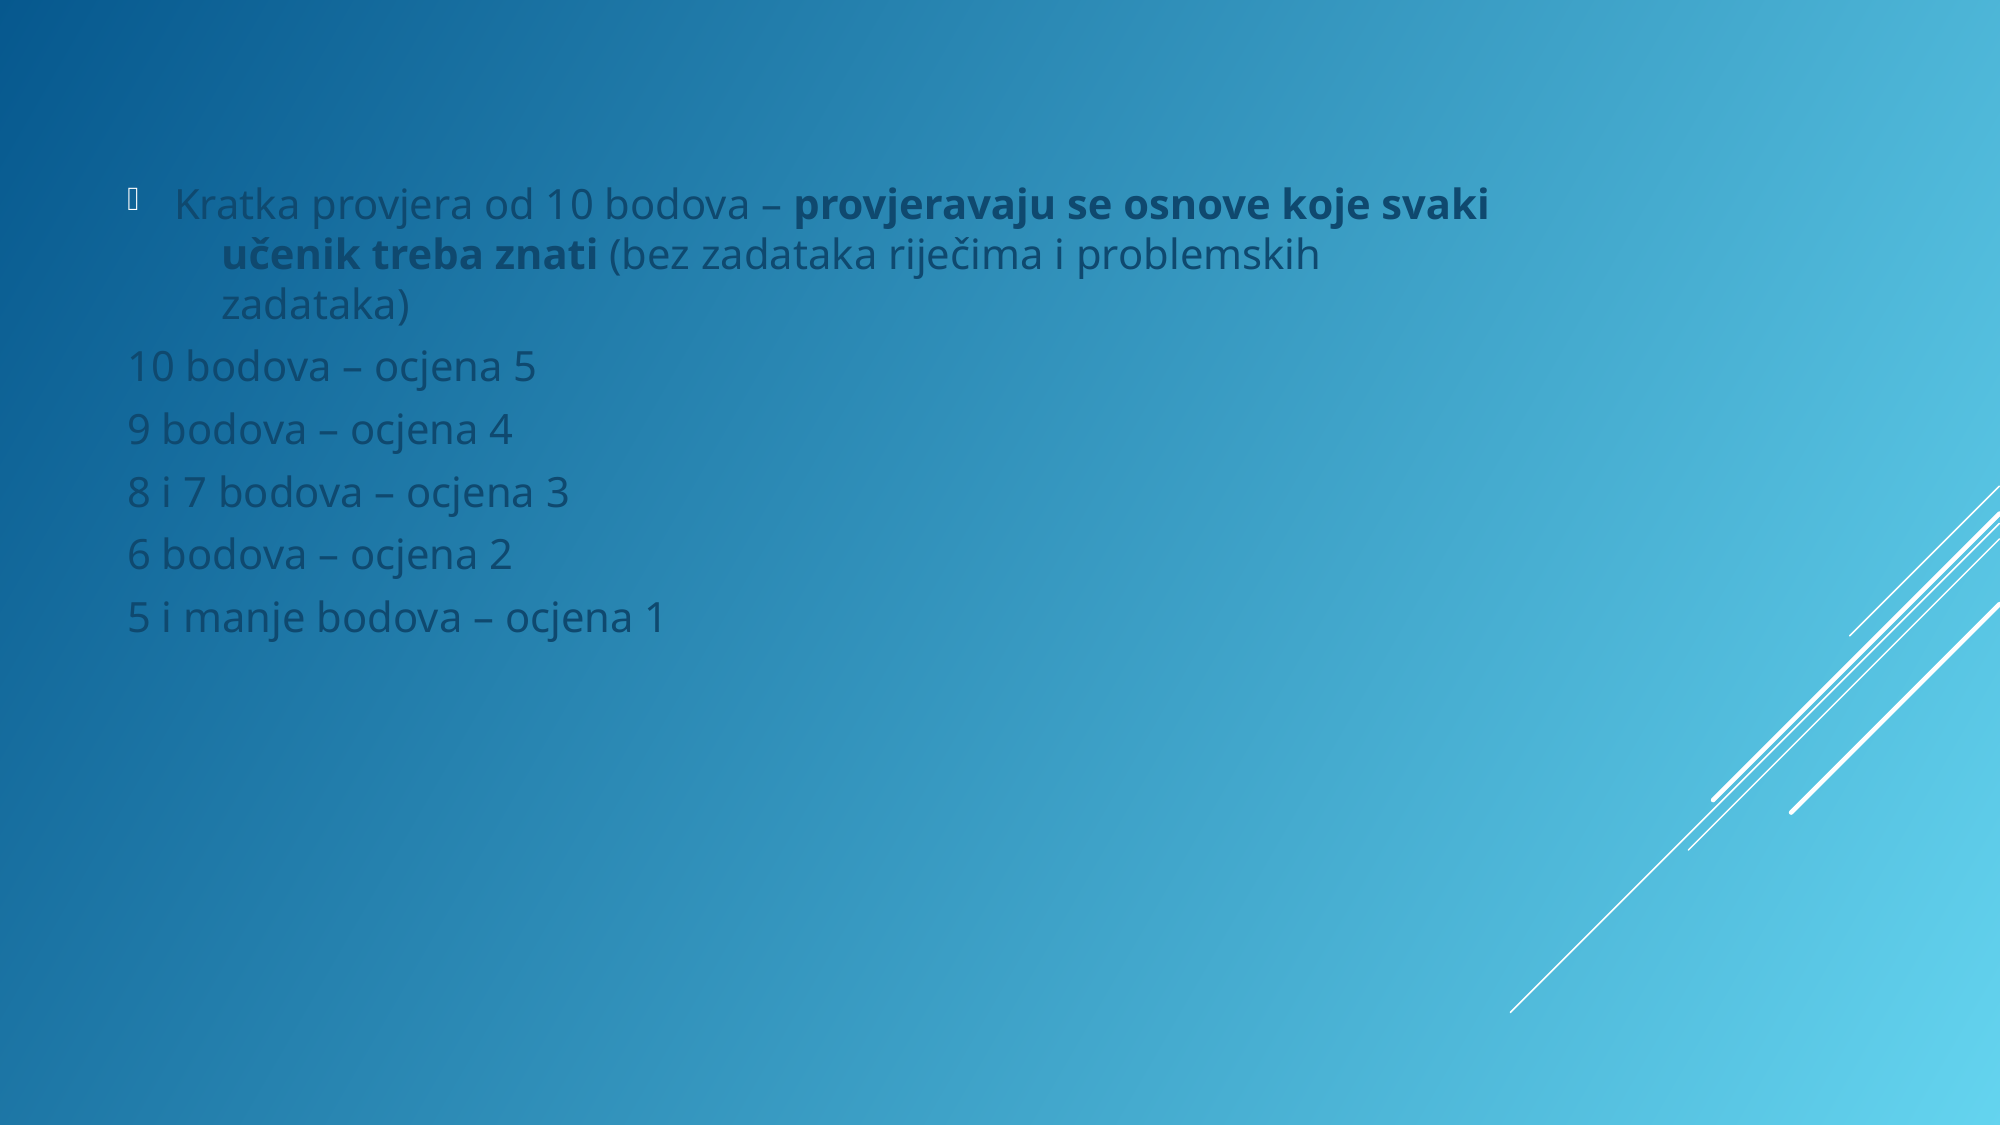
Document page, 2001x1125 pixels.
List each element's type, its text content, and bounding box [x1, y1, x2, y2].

list Kratka provjera od 10 bodova – provjeravaju se osnove koje svaki učenik treba znati (bez zadataka riječima i problemskih zadataka) 10 bodova – ocjena 5 9 bodova – ocjena 4 8 i 7 bodova – ocjena 3 6 bodova – ocjena 2 5 i manje bodova – ocjena 1 [112, 112, 1513, 706]
